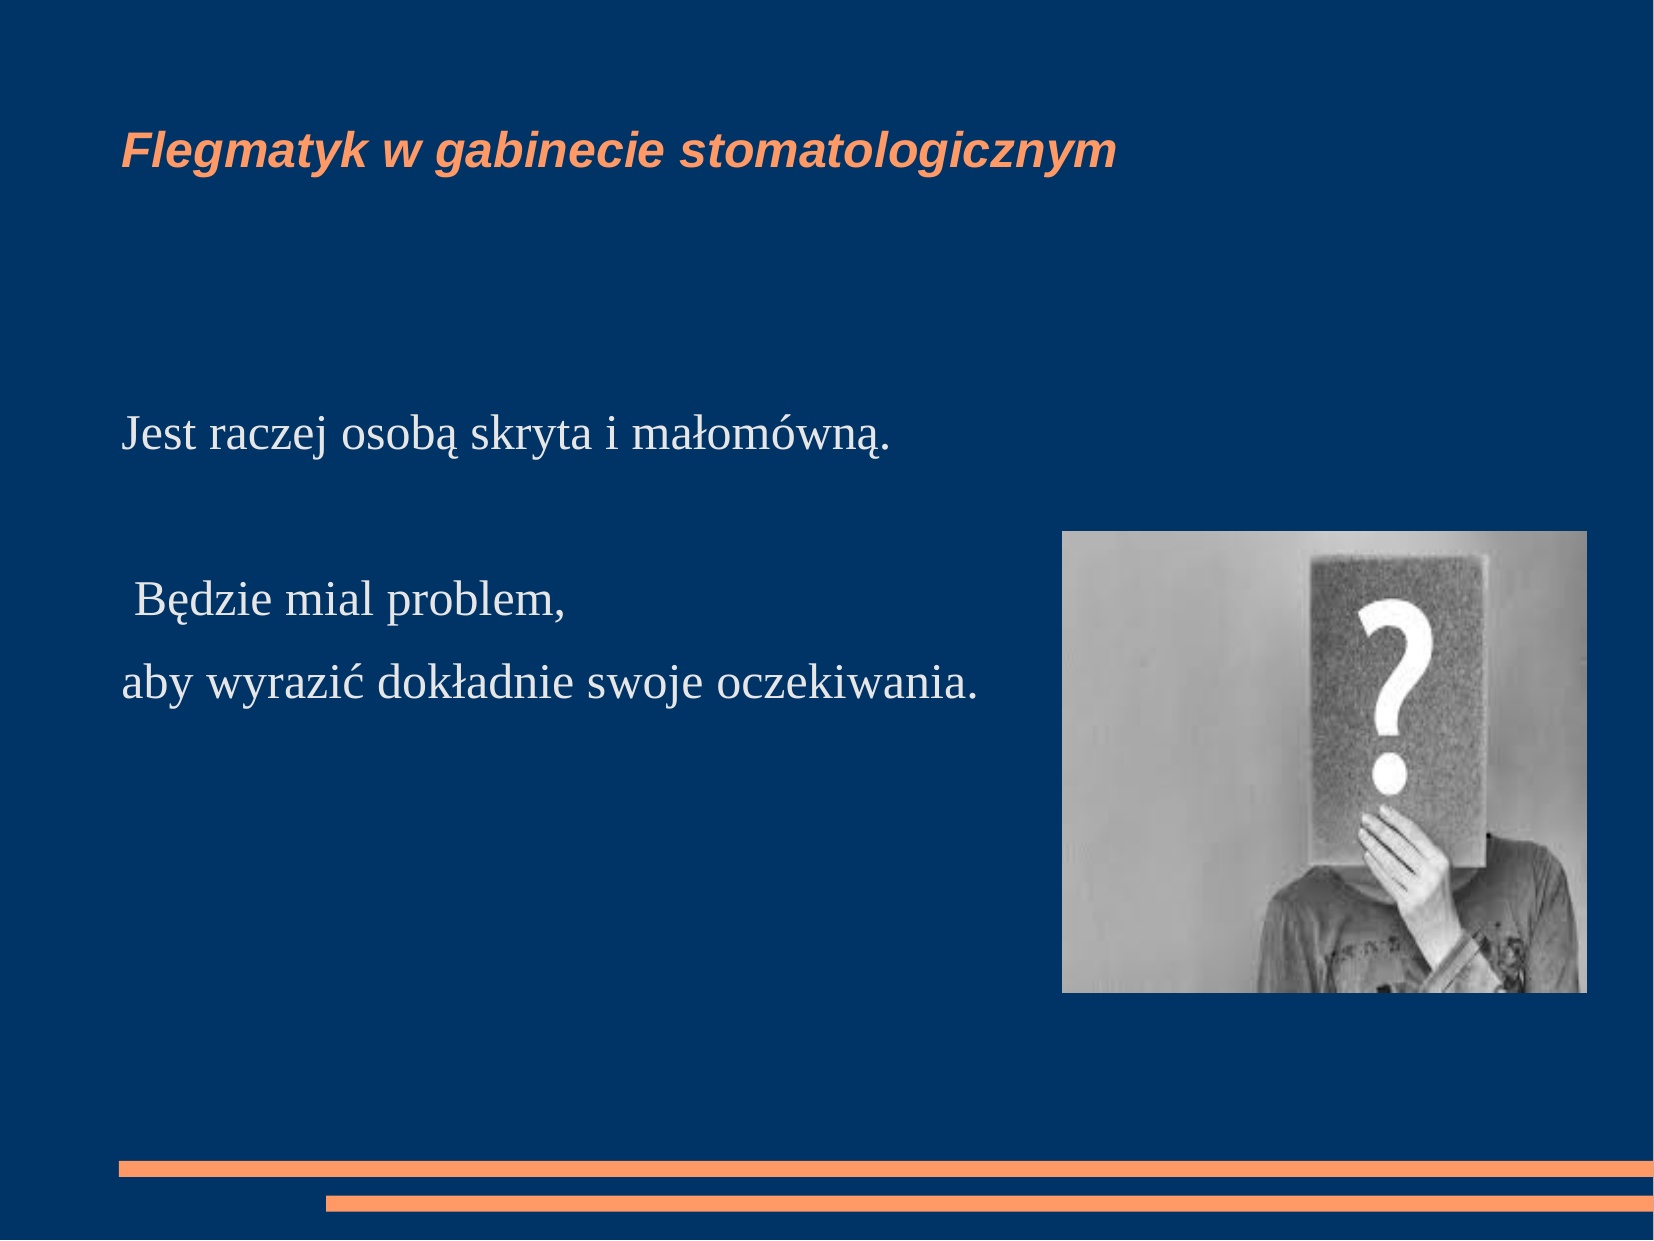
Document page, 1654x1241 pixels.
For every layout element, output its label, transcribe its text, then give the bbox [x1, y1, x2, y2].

picture [1062, 531, 1587, 993]
title Flegmatyk w gabinecie stomatologicznym [121, 46, 1534, 254]
list Jest raczej osobą skryta i małomówną. Będzie mial problem, aby wyrazić dokładnie swoje oczekiwania. [121, 322, 1561, 1132]
